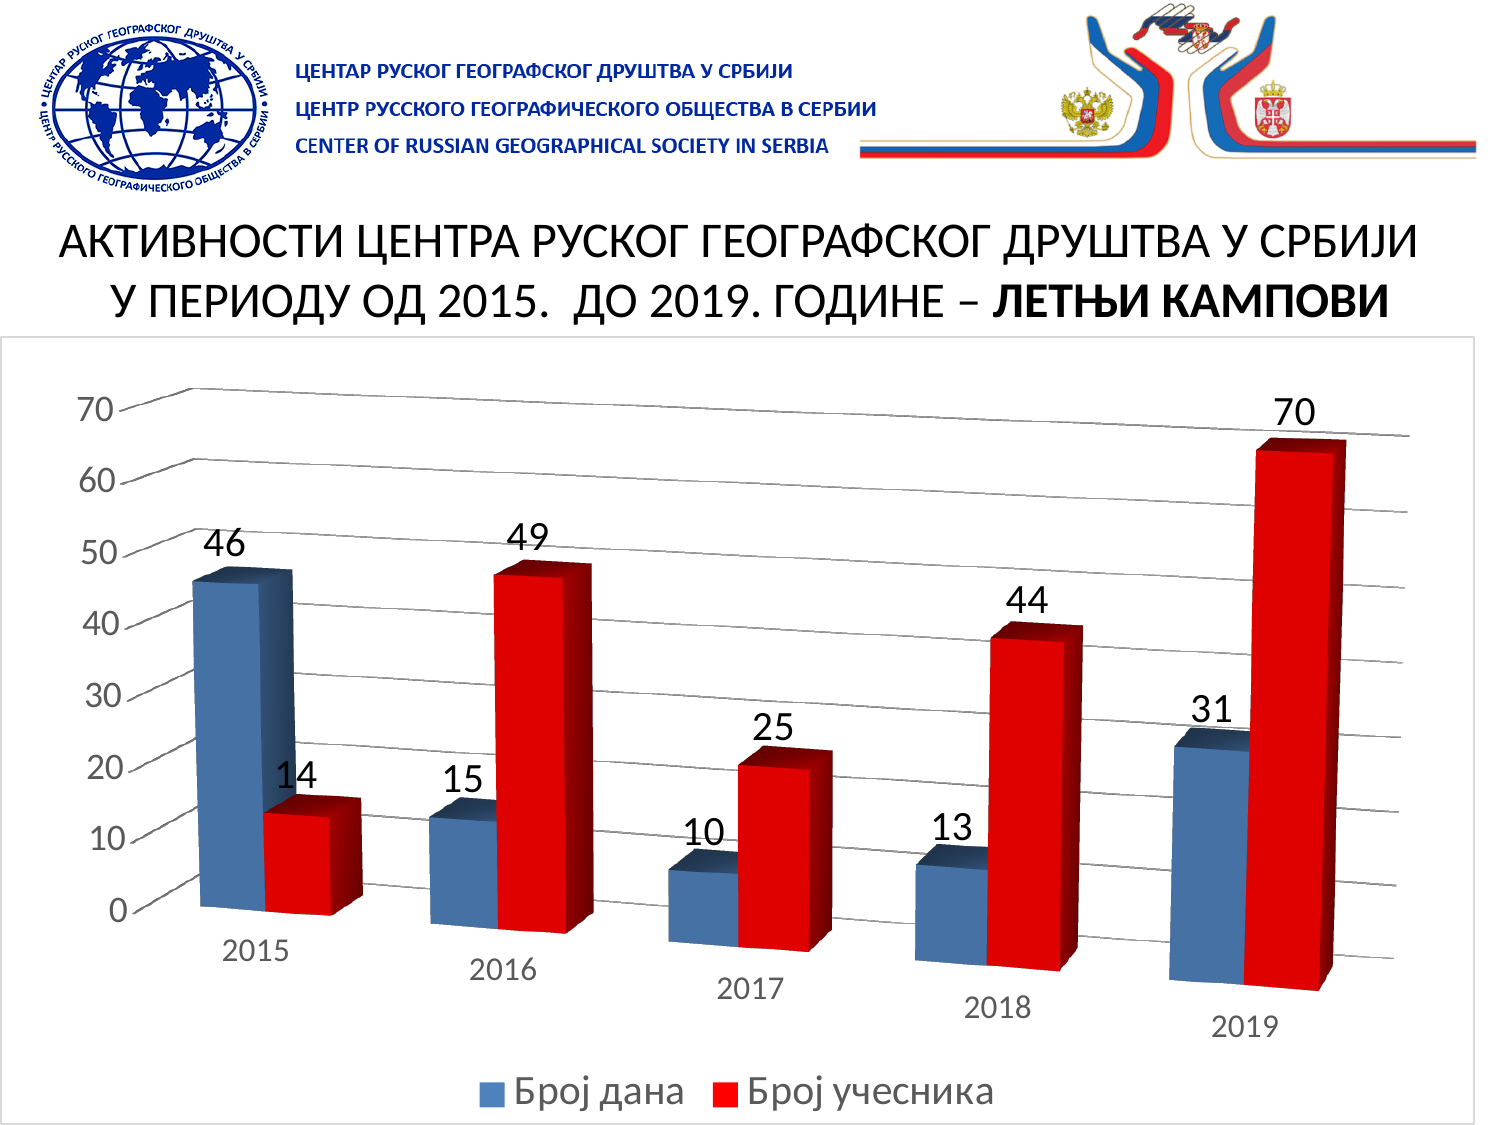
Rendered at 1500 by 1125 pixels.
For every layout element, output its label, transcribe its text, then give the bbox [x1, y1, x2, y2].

text_box АКТИВНОСТИ ЦЕНТРА РУСКОГ ГЕОГРАФСКОГ ДРУШТВА У СРБИЈИ У ПЕРИОДУ ОД 2015. ДО 2019. ГОДИНЕ – ЛЕТЊИ КАМПОВИ [24, 200, 1475, 336]
picture [24, 0, 1485, 200]
chart [0, 336, 1476, 1125]
